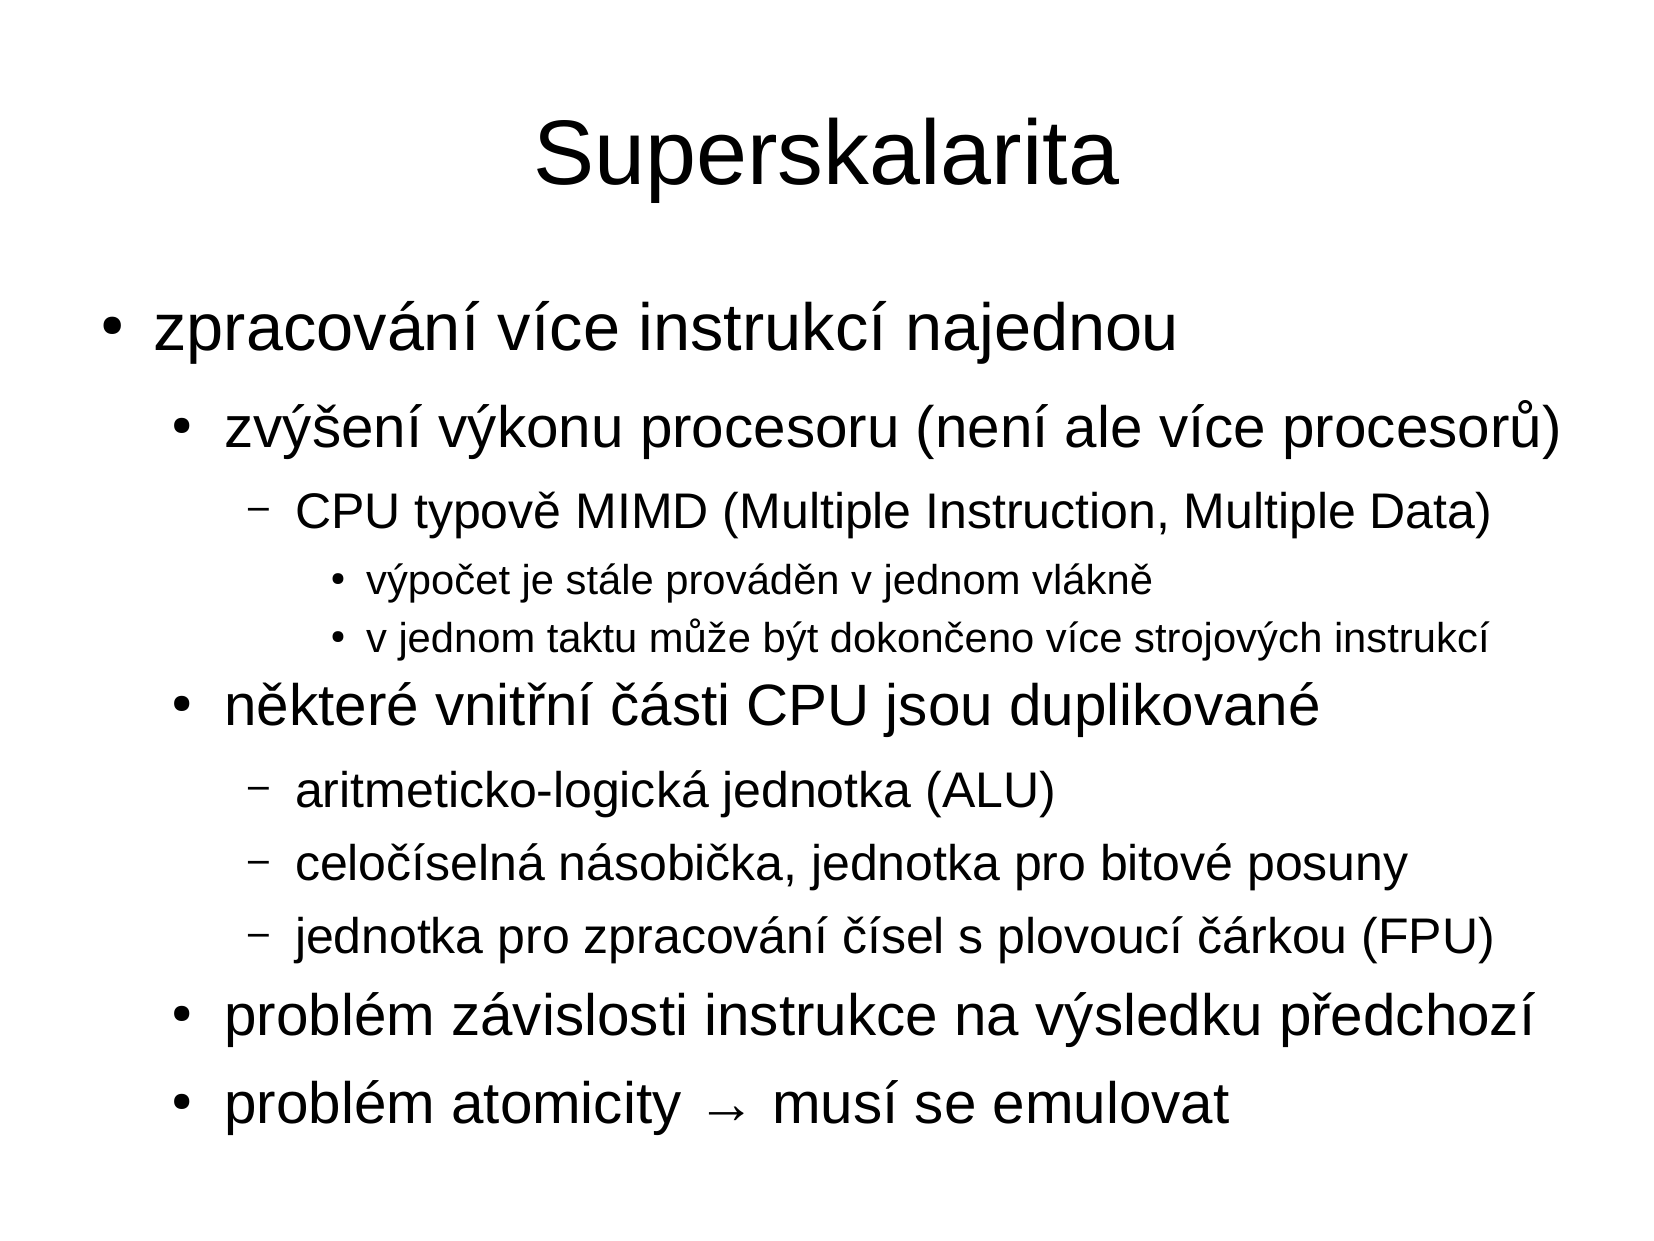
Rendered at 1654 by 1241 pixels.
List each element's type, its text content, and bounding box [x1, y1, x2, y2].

title Superskalarita [82, 56, 1571, 250]
list zpracování více instrukcí najednou zvýšení výkonu procesoru (není ale více procesorů) CPU typově MIMD (Multiple Instruction, Multiple Data) výpočet je stále prováděn v jednom vlákně v jednom taktu může být dokončeno více strojových instrukcí některé vnitřní části CPU jsou duplikované aritmeticko-logická jednotka (ALU) celočíselná násobička, jednotka pro bitové posuny jednotka pro zpracování čísel s plovoucí čárkou (FPU) problém závislosti instrukce na výsledku předchozí problém atomicity → musí se emulovat [82, 290, 1571, 1136]
